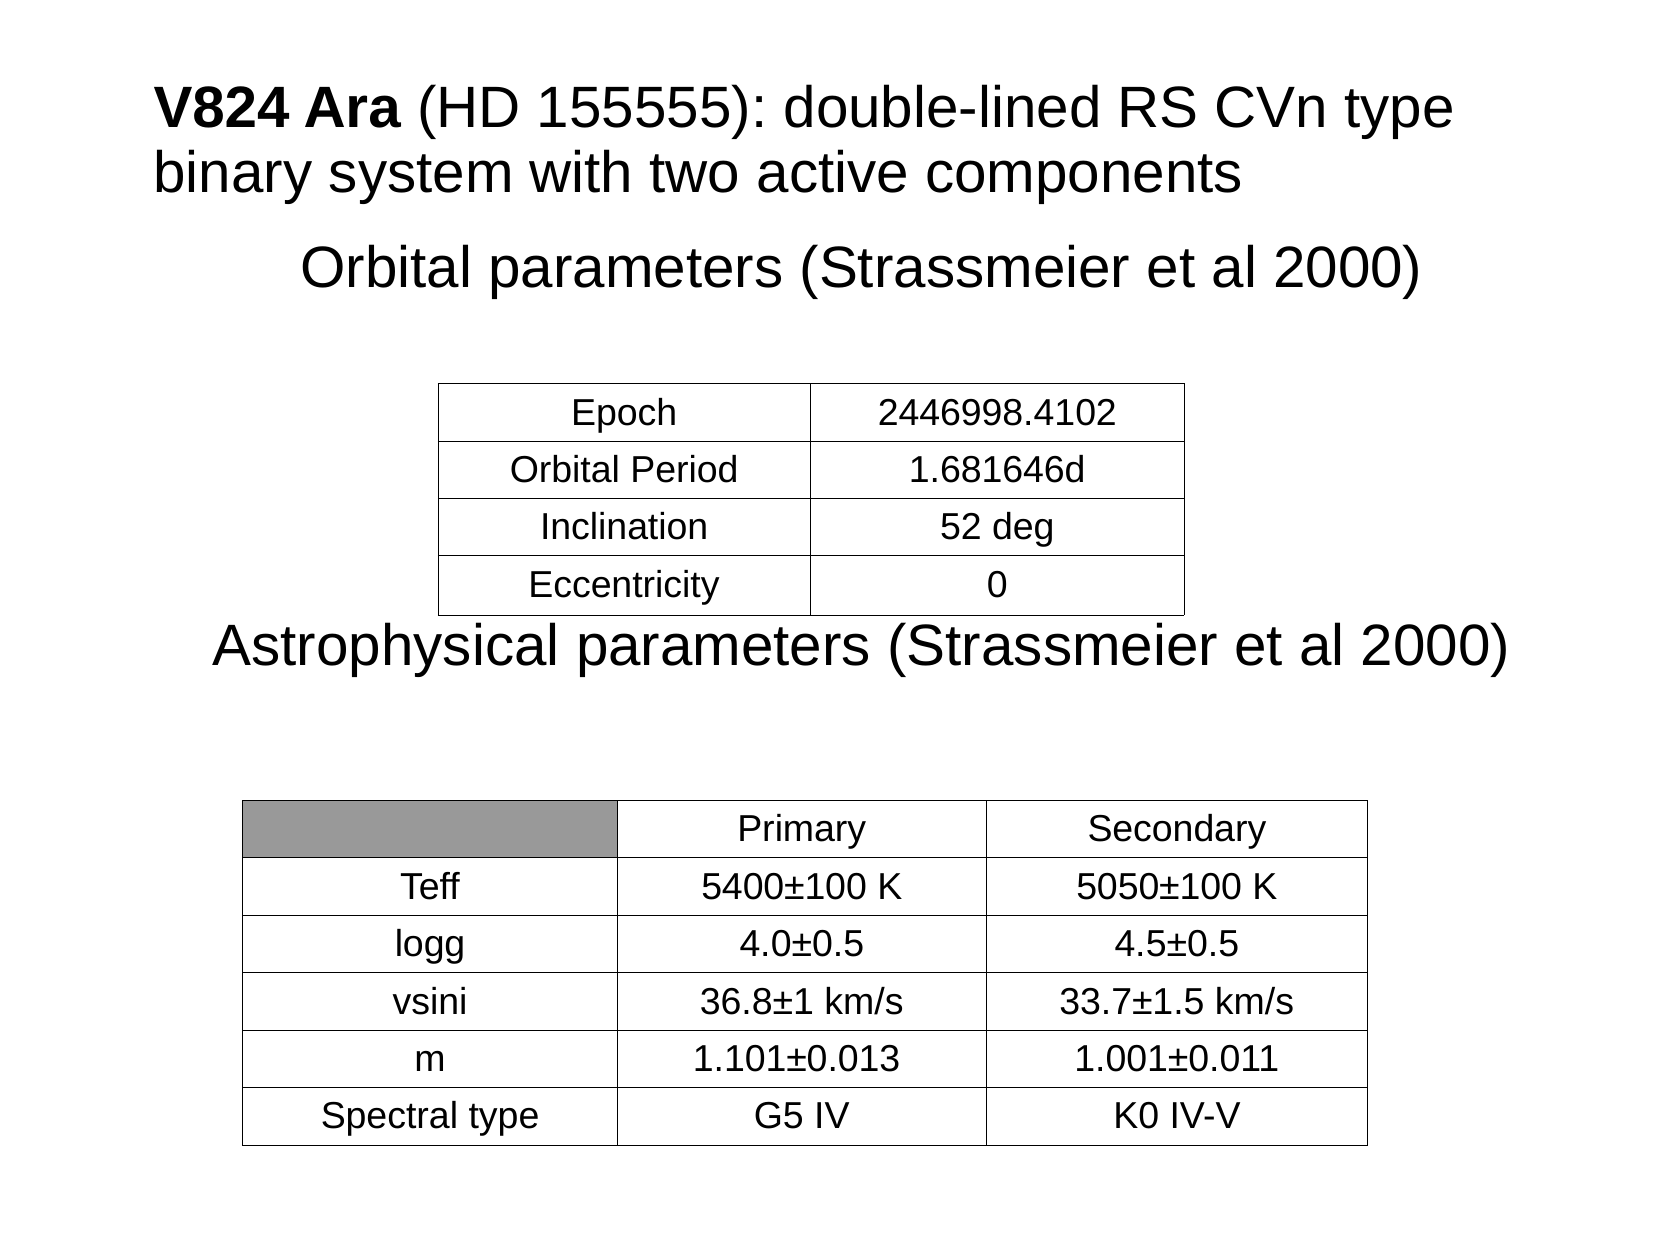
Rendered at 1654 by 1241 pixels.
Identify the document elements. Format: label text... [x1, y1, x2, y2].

table_cell 5400±100 K [618, 858, 986, 915]
table_cell G5 IV [618, 1088, 986, 1145]
table_cell 1.101±0.013 [618, 1031, 986, 1087]
table_cell Teff [243, 858, 617, 915]
table_cell Eccentricity [439, 556, 810, 615]
table_cell 36.8±1 km/s [618, 973, 986, 1030]
table_cell Orbital Period [439, 442, 810, 498]
table_cell 4.5±0.5 [987, 916, 1367, 972]
table_cell 5050±100 K [987, 858, 1367, 915]
table_cell Inclination [439, 499, 810, 555]
table_cell vsini [243, 973, 617, 1030]
list V824 Ara (HD 155555): double-lined RS CVn type binary system with two active components Orbital parameters (Strassmeier et al 2000) Astrophysical parameters (Strassmeier et al 2000) [82, 75, 1571, 1109]
table_cell m [243, 1031, 617, 1087]
table_header Primary [618, 801, 986, 857]
table_cell Spectral type [243, 1088, 617, 1145]
table_header 2446998.4102 [811, 384, 1184, 441]
table_cell K0 IV-V [987, 1088, 1367, 1145]
table_cell 33.7±1.5 km/s [987, 973, 1367, 1030]
table_cell 1.001±0.011 [987, 1031, 1367, 1087]
table_header Secondary [987, 801, 1367, 857]
table_cell logg [243, 916, 617, 972]
table_header [243, 801, 617, 857]
table_cell 0 [811, 556, 1184, 615]
table_header Epoch [439, 384, 810, 441]
table_cell 1.681646d [811, 442, 1184, 498]
table_cell 4.0±0.5 [618, 916, 986, 972]
table_cell 52 deg [811, 499, 1184, 555]
